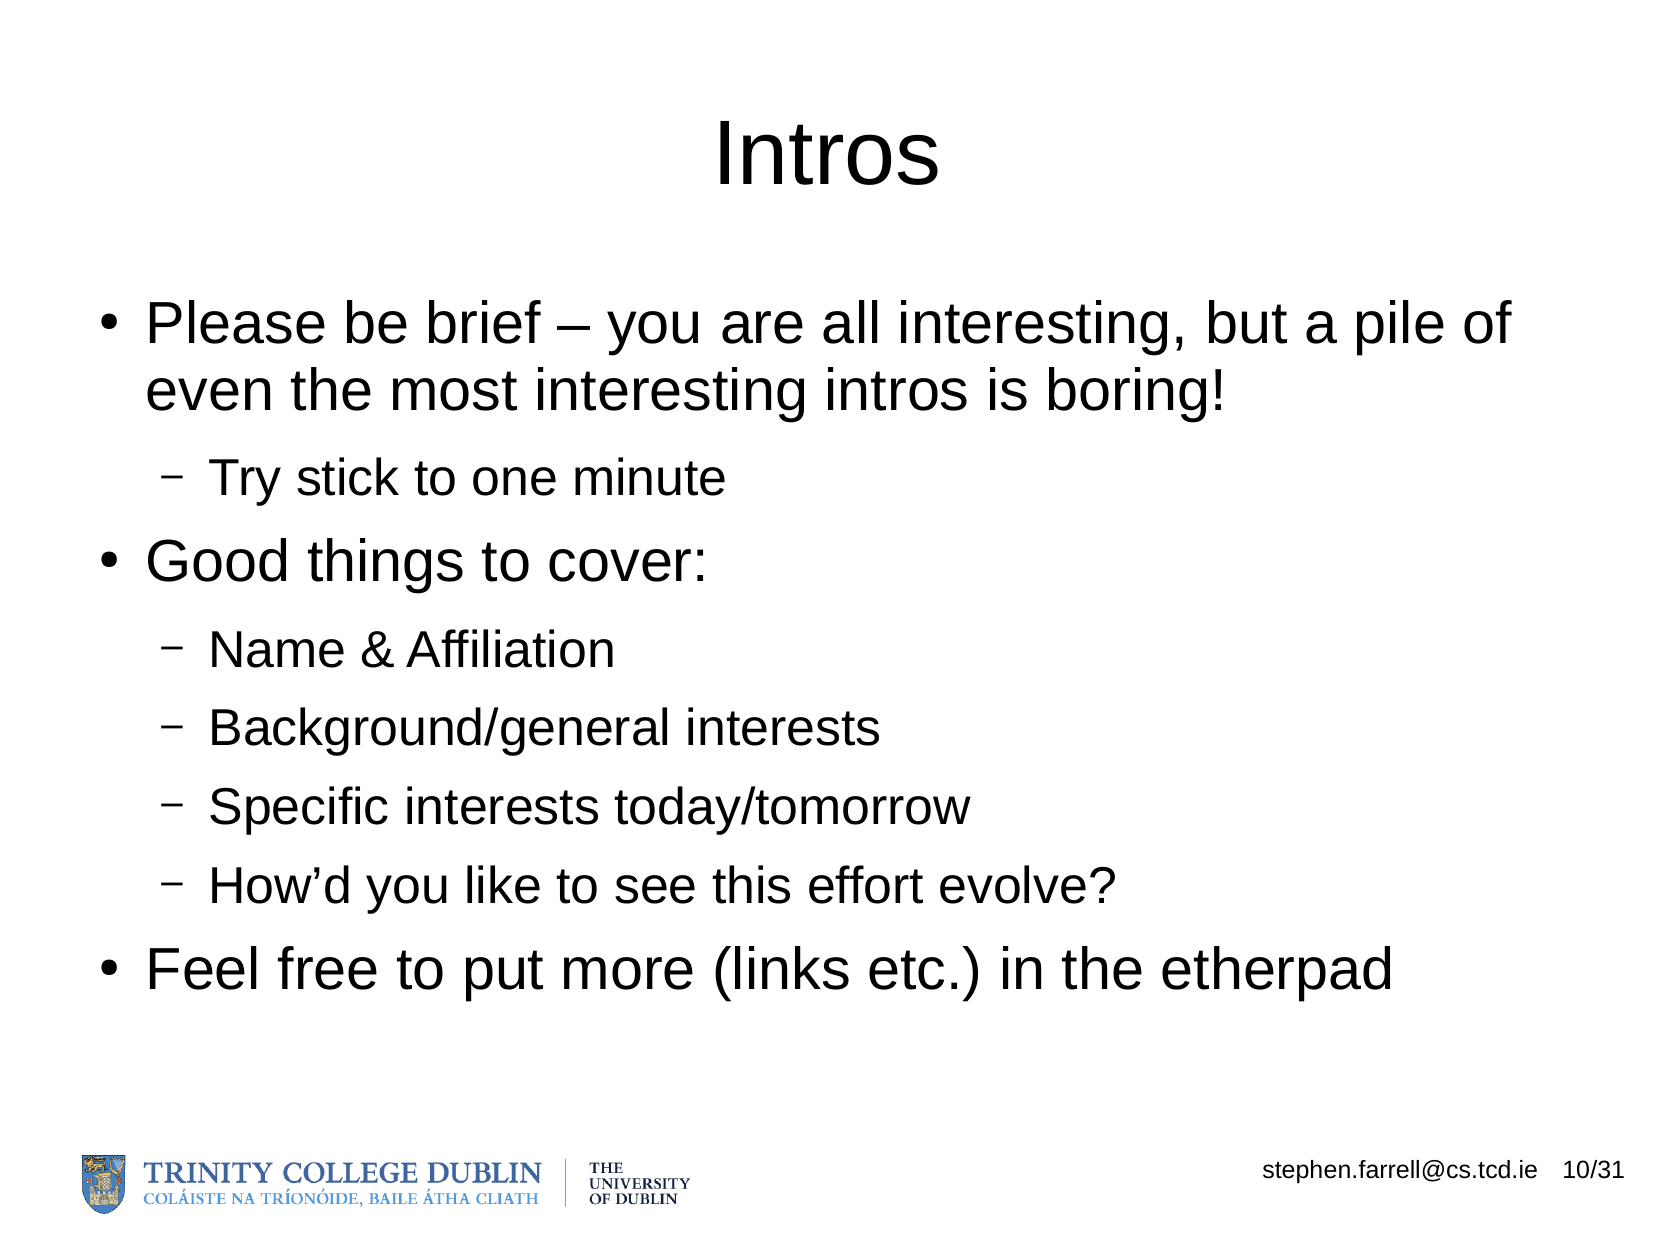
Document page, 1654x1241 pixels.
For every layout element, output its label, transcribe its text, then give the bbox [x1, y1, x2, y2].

list Please be brief – you are all interesting, but a pile of even the most interesting intros is boring! Try stick to one minute Good things to cover: Name & Affiliation Background/general interests Specific interests today/tomorrow How’d you like to see this effort evolve? Feel free to put more (links etc.) in the etherpad [82, 290, 1571, 1010]
title Intros [82, 49, 1571, 257]
picture [82, 1155, 694, 1214]
